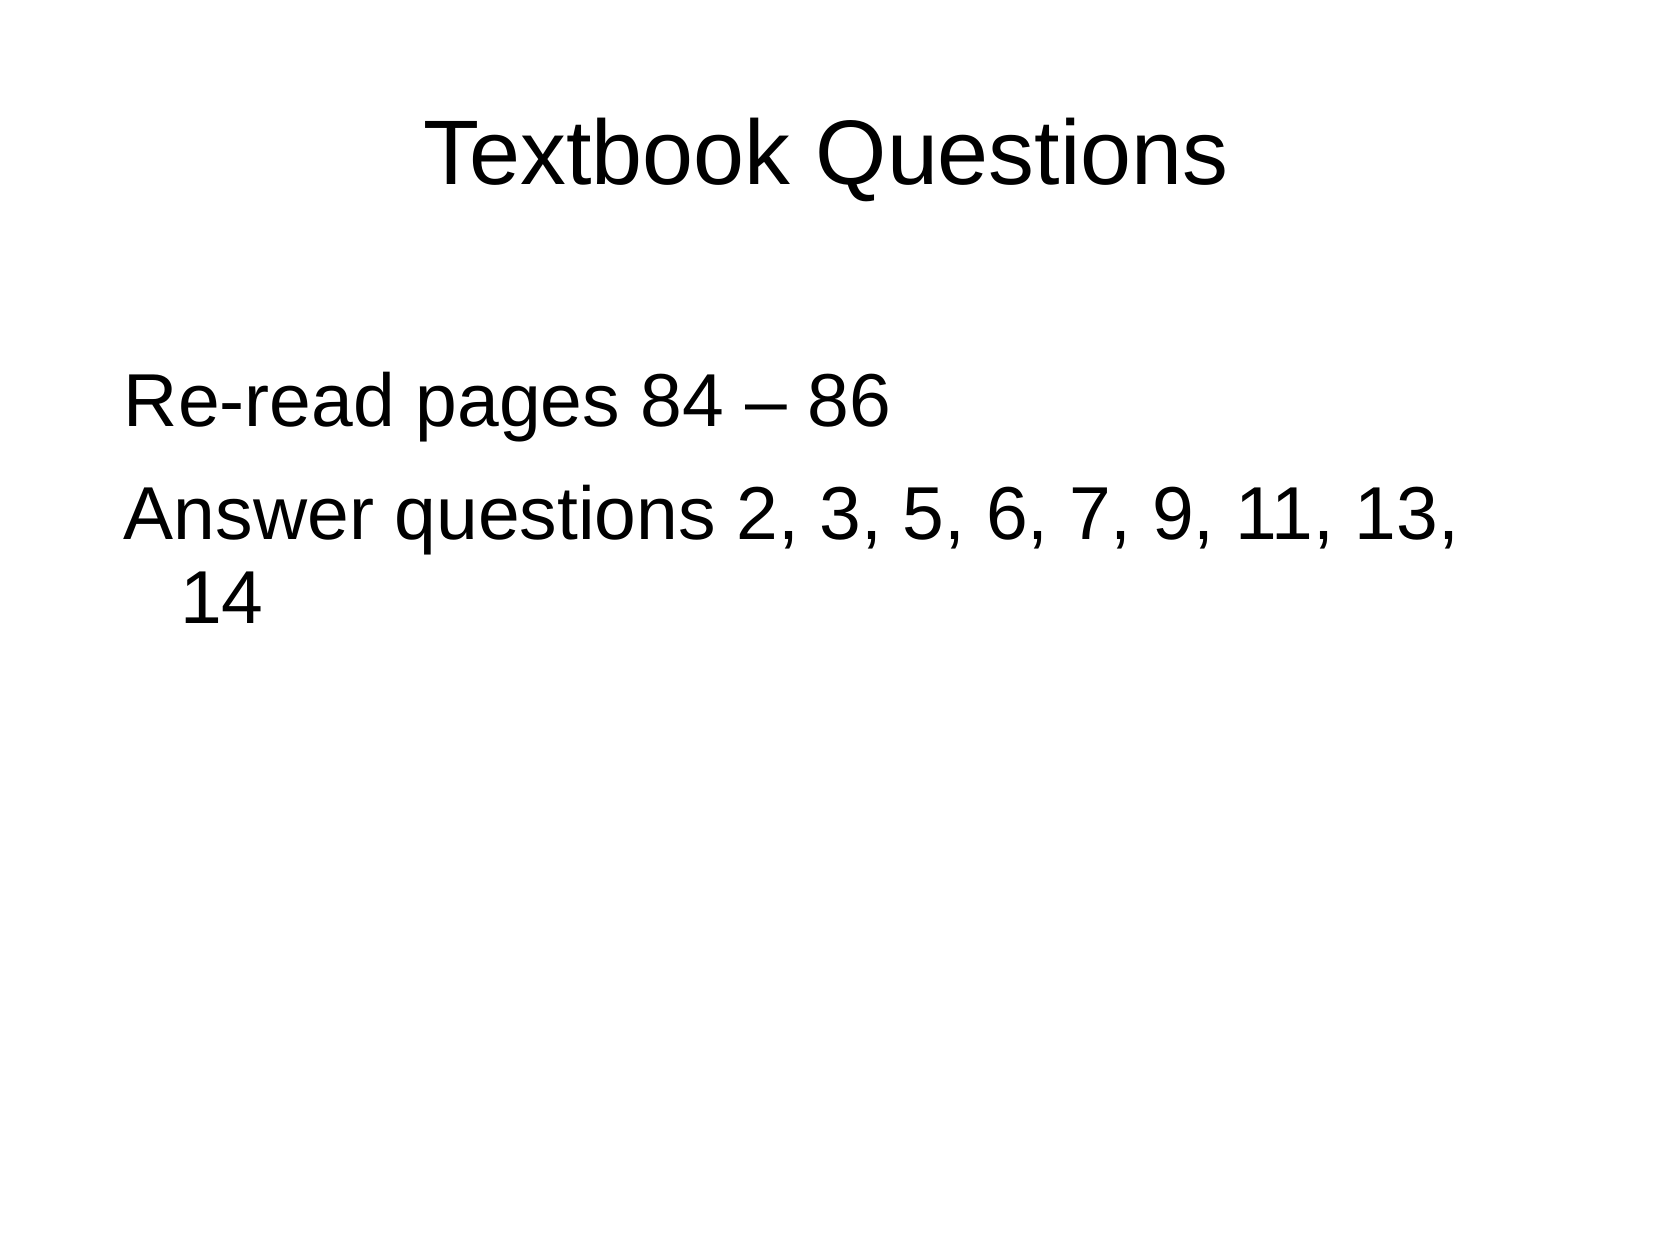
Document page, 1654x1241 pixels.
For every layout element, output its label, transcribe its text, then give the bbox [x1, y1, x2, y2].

title Textbook Questions [82, 49, 1571, 257]
list Re-read pages 84 – 86 Answer questions 2, 3, 5, 6, 7, 9, 11, 13, 14 [124, 358, 1530, 1088]
